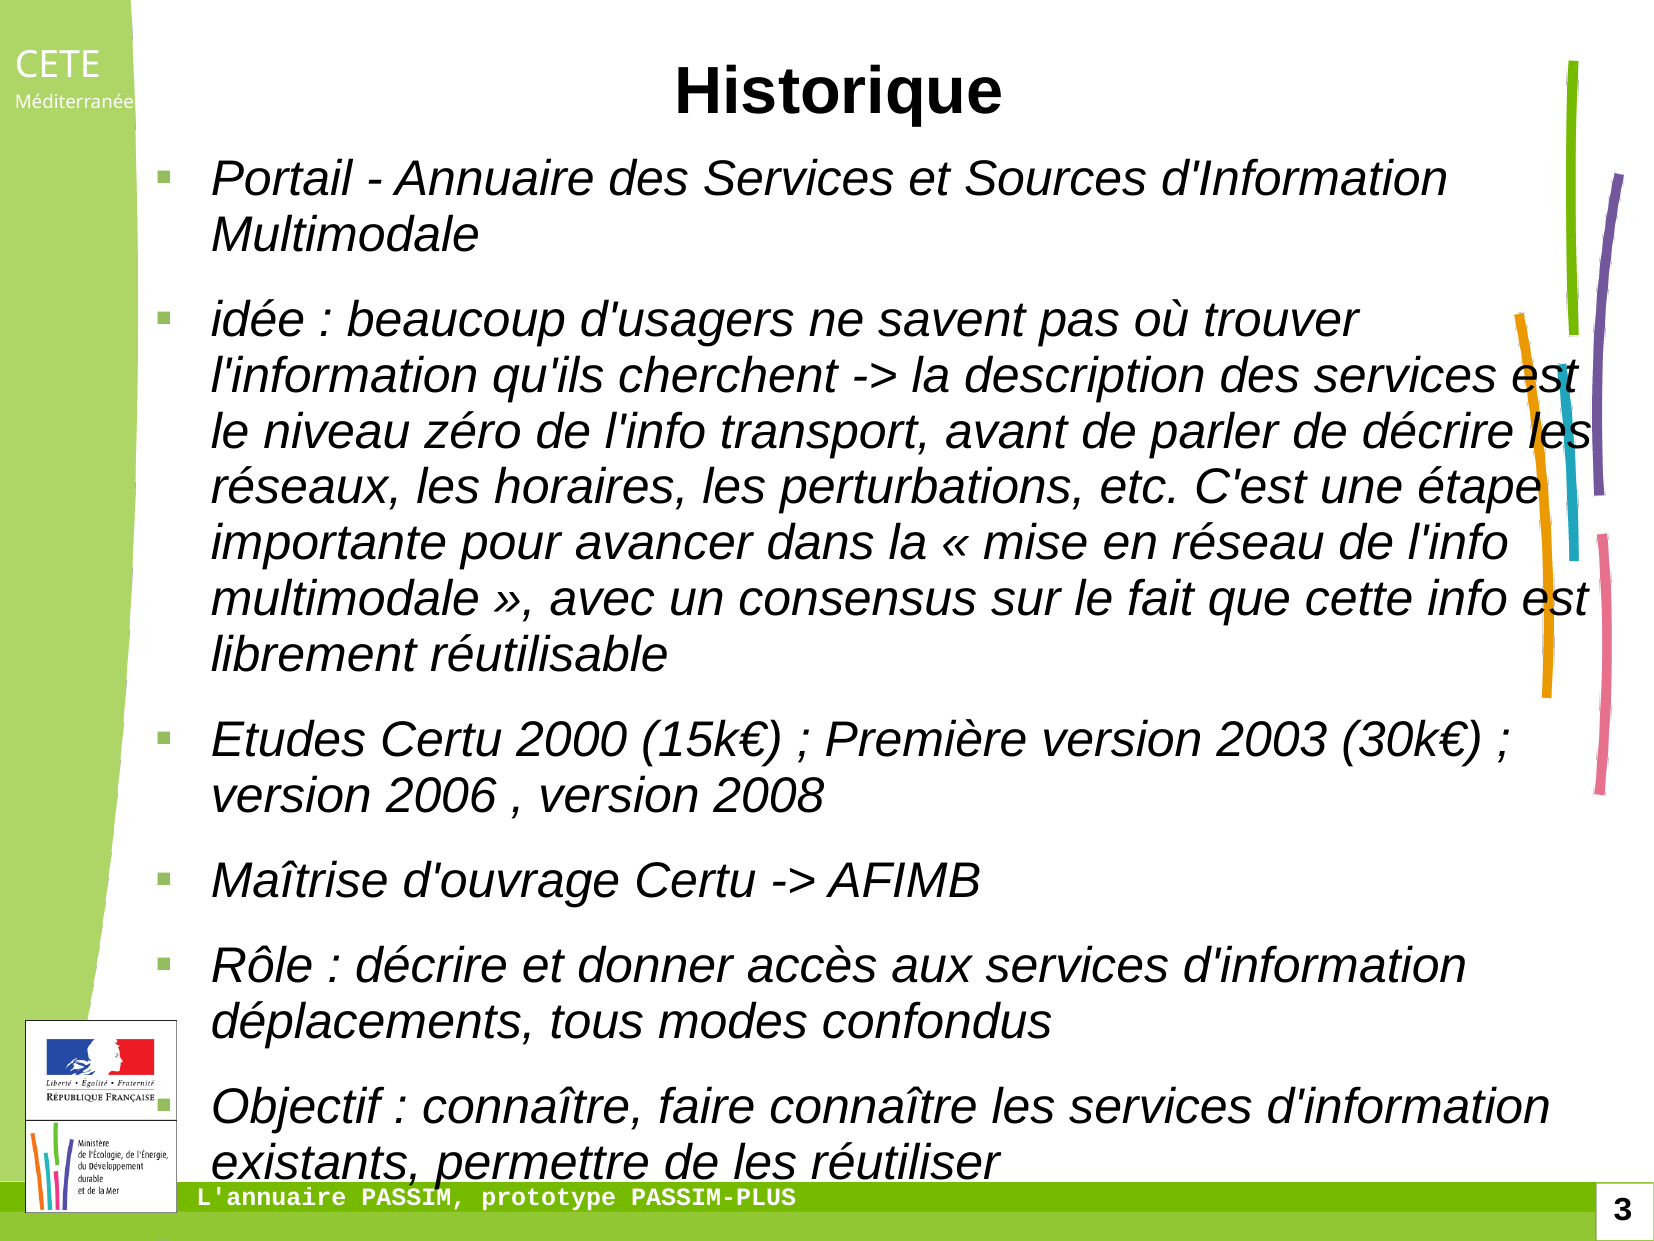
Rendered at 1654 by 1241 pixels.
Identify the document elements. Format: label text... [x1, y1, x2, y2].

picture [0, 0, 1654, 1241]
list Portail - Annuaire des Services et Sources d'Information Multimodale idée : beaucoup d'usagers ne savent pas où trouver l'information qu'ils cherchent -> la description des services est le niveau zéro de l'info transport, avant de parler de décrire les réseaux, les horaires, les perturbations, etc. C'est une étape importante pour avancer dans la « mise en réseau de l'info multimodale », avec un consensus sur le fait que cette info est librement réutilisable Etudes Certu 2000 (15k€) ; Première version 2003 (30k€) ; version 2006 , version 2008 Maîtrise d'ouvrage Certu -> AFIMB Rôle : décrire et donner accès aux services d'information déplacements, tous modes confondus Objectif : connaître, faire connaître les services d'information existants, permettre de les réutiliser [139, 150, 1629, 1241]
title Historique [132, 38, 1546, 143]
